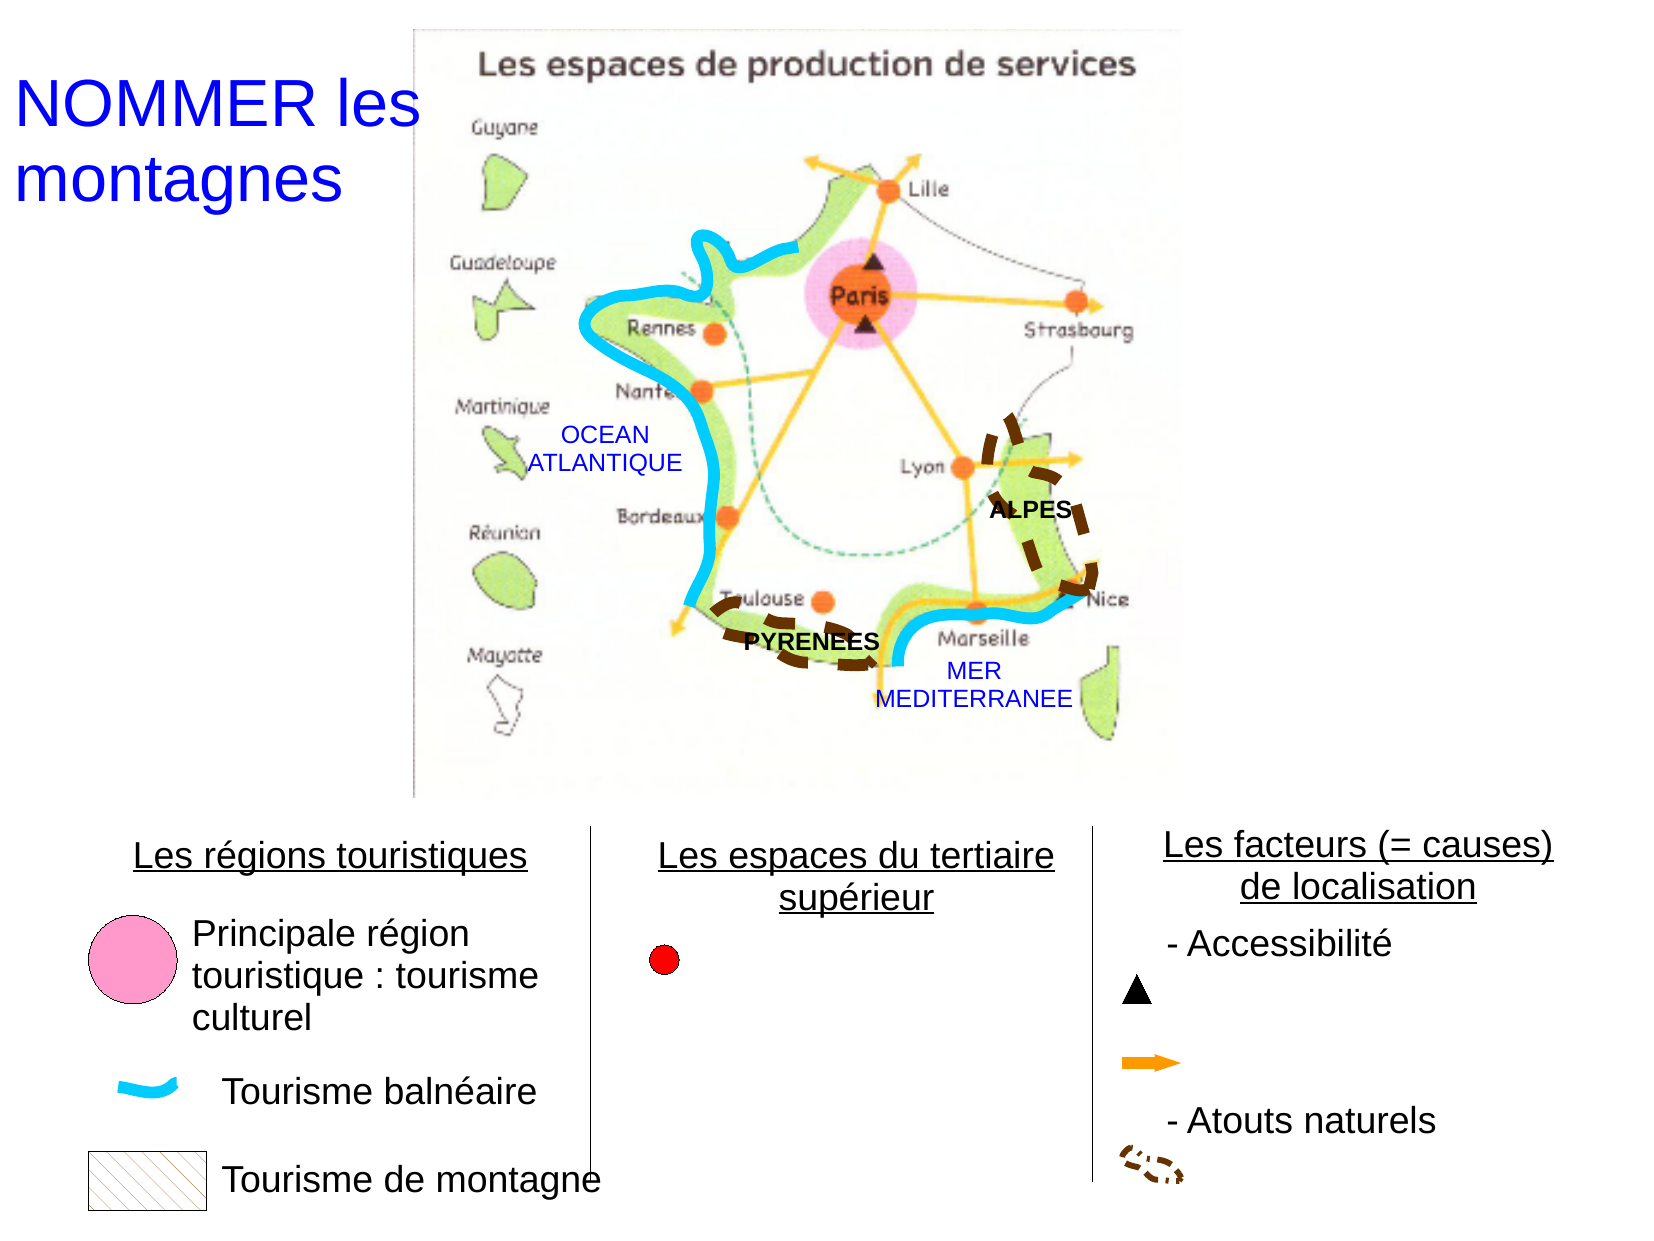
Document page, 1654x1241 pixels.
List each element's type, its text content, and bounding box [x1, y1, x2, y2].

text_box Les espaces du tertiaire supérieur [620, 826, 1092, 926]
text_box Principale région touristique : tourisme culturel [177, 905, 650, 1046]
text_box [88, 915, 177, 1004]
text_box PYRENEES [708, 620, 916, 664]
text_box Les régions touristiques [118, 826, 590, 884]
text_box [650, 944, 680, 975]
text_box OCEAN ATLANTIQUE [501, 413, 709, 485]
text_box [88, 1151, 207, 1211]
text_box - Atouts naturels [1151, 1092, 1565, 1150]
text_box Les facteurs (= causes) de localisation [1122, 816, 1595, 916]
text_box MER MEDITERRANEE [856, 649, 1093, 737]
text_box Tourisme de montagne [207, 1151, 621, 1209]
text_box Tourisme balnéaire [206, 1062, 621, 1120]
picture [413, 29, 1182, 798]
text_box NOMMER les montagnes [0, 59, 473, 224]
text_box [1122, 974, 1152, 1004]
text_box ALPES [974, 488, 1182, 533]
text_box - Accessibilité [1151, 915, 1565, 973]
